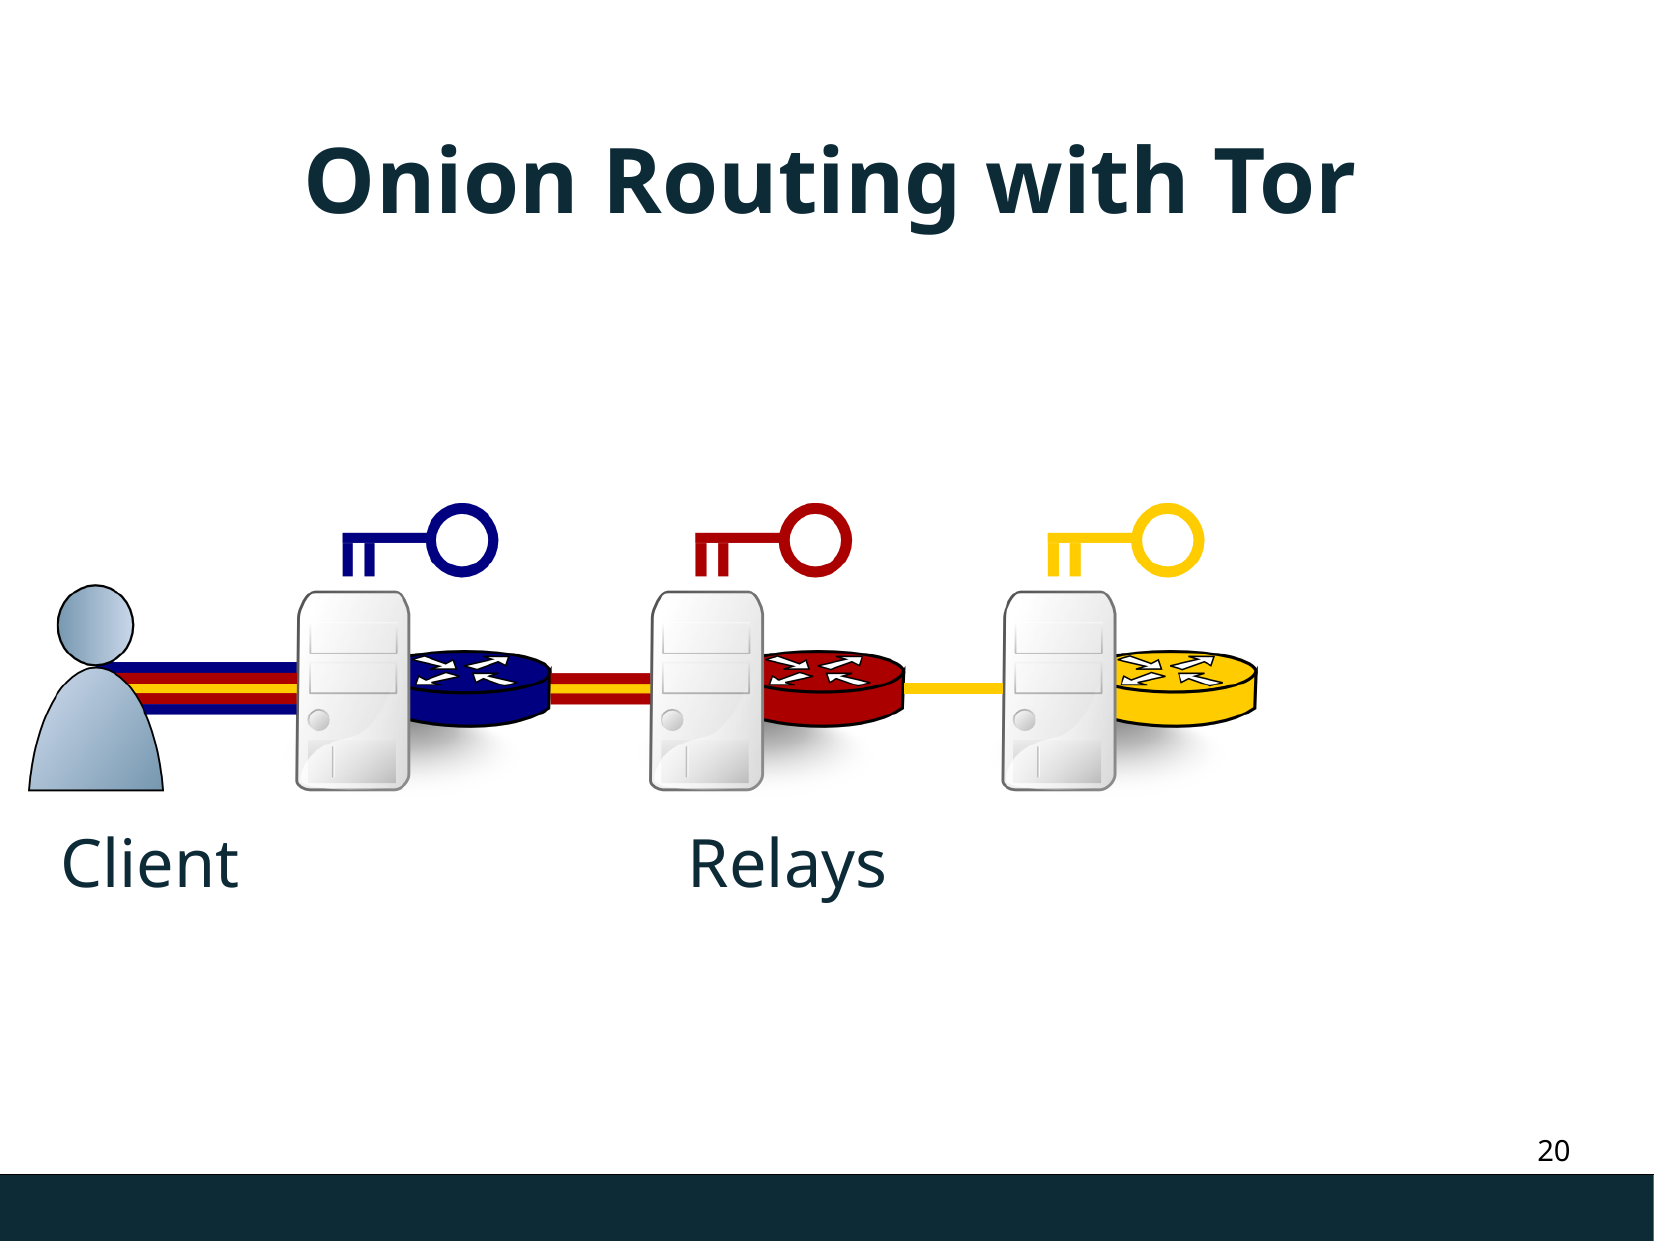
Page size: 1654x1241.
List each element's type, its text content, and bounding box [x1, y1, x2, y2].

picture [28, 503, 1611, 805]
text_box Relays [672, 809, 931, 901]
text_box Client [45, 809, 271, 901]
title Onion Routing with Tor [86, 74, 1575, 282]
